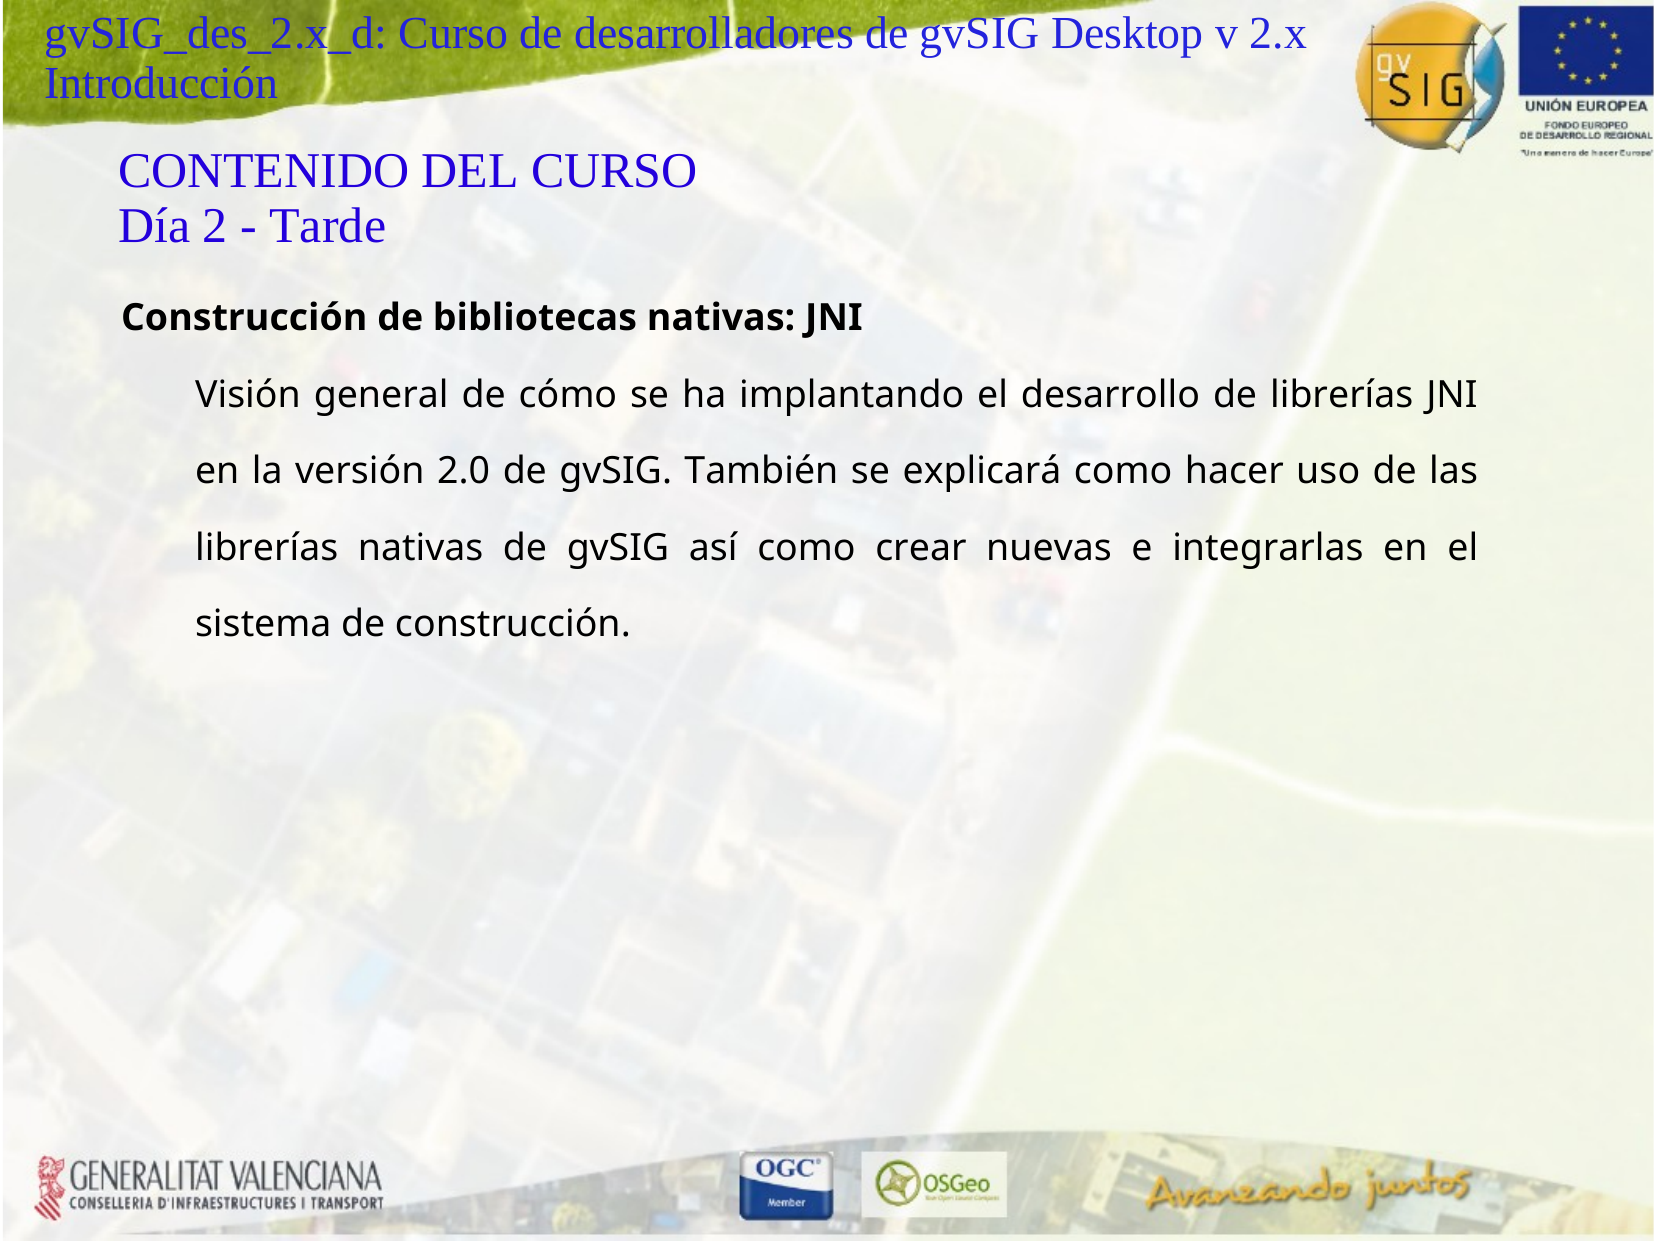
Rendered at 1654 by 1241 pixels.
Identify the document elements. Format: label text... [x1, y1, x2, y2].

picture [2, 0, 1654, 1241]
text_box Construcción de bibliotecas nativas: JNI Visión general de cómo se ha implantando el desarrollo de librerías JNI en la versión 2.0 de gvSIG. También se explicará como hacer uso de las librerías nativas de gvSIG así como crear nuevas e integrarlas en el sistema de construcción. [106, 283, 1495, 952]
title CONTENIDO DEL CURSO Día 2 - Tarde [118, 124, 1447, 272]
